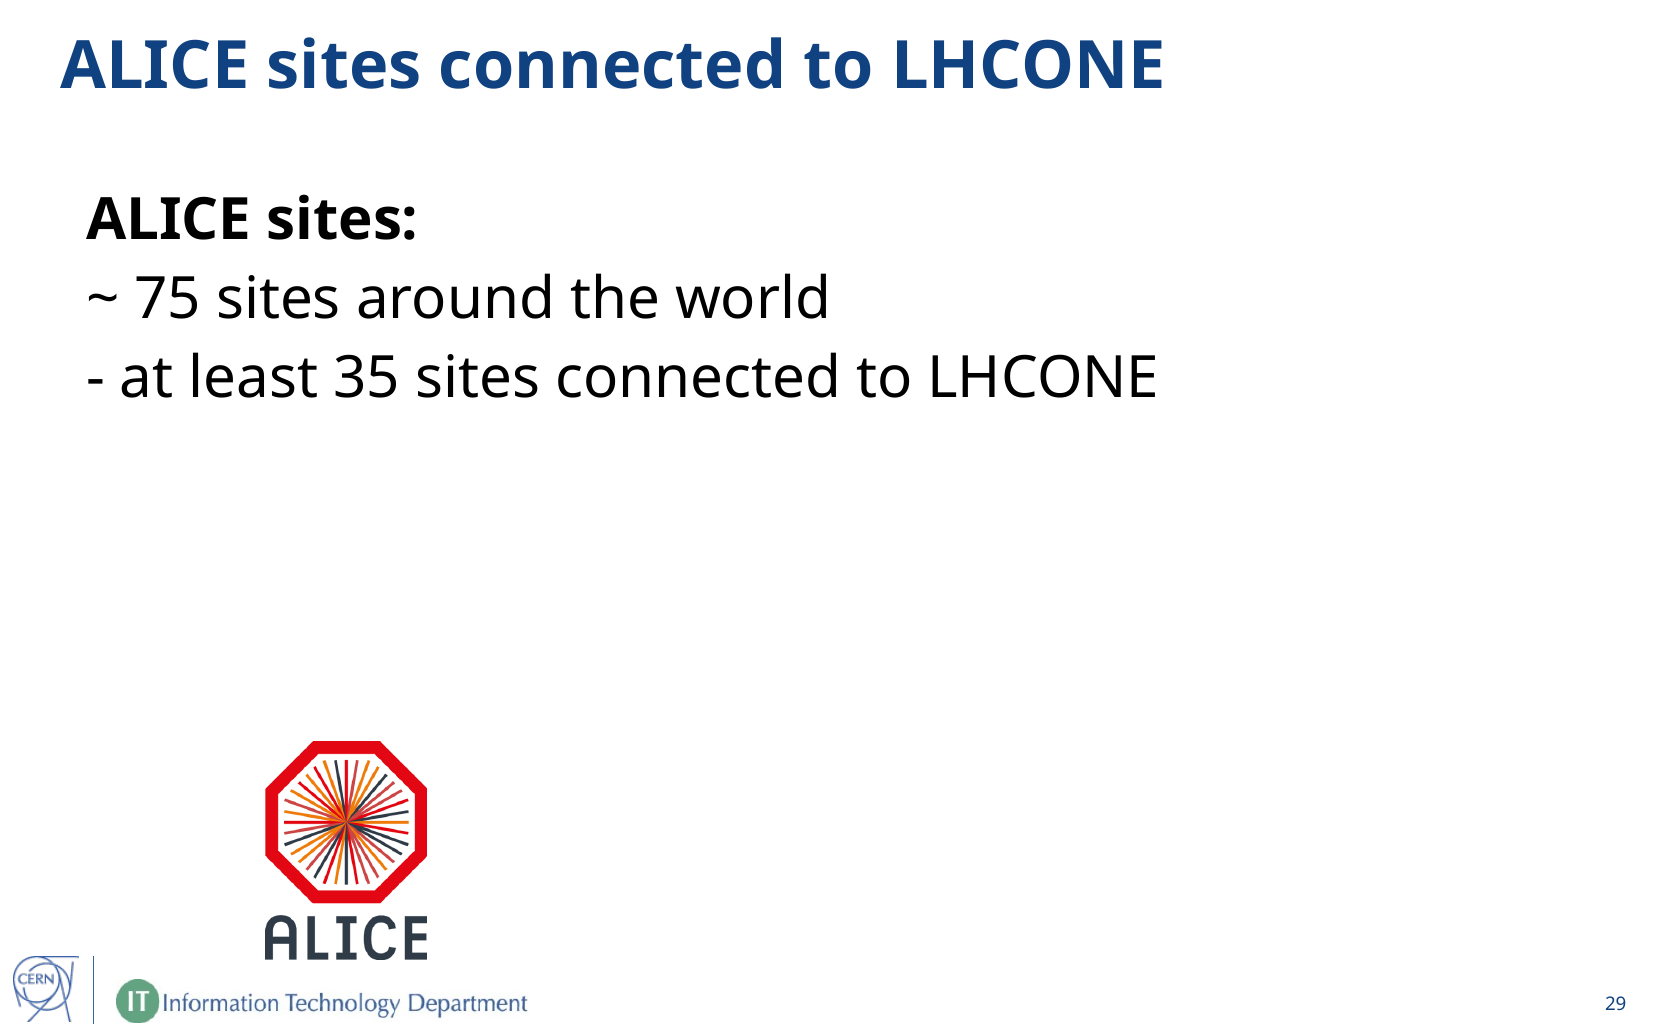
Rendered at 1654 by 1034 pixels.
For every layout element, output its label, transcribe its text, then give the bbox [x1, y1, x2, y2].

picture [13, 956, 71, 1032]
text_box ALICE sites: ~ 75 sites around the world - at least 35 sites connected to LHCONE [71, 169, 1594, 1034]
picture [265, 741, 427, 960]
title ALICE sites connected to LHCONE [60, 0, 1528, 138]
